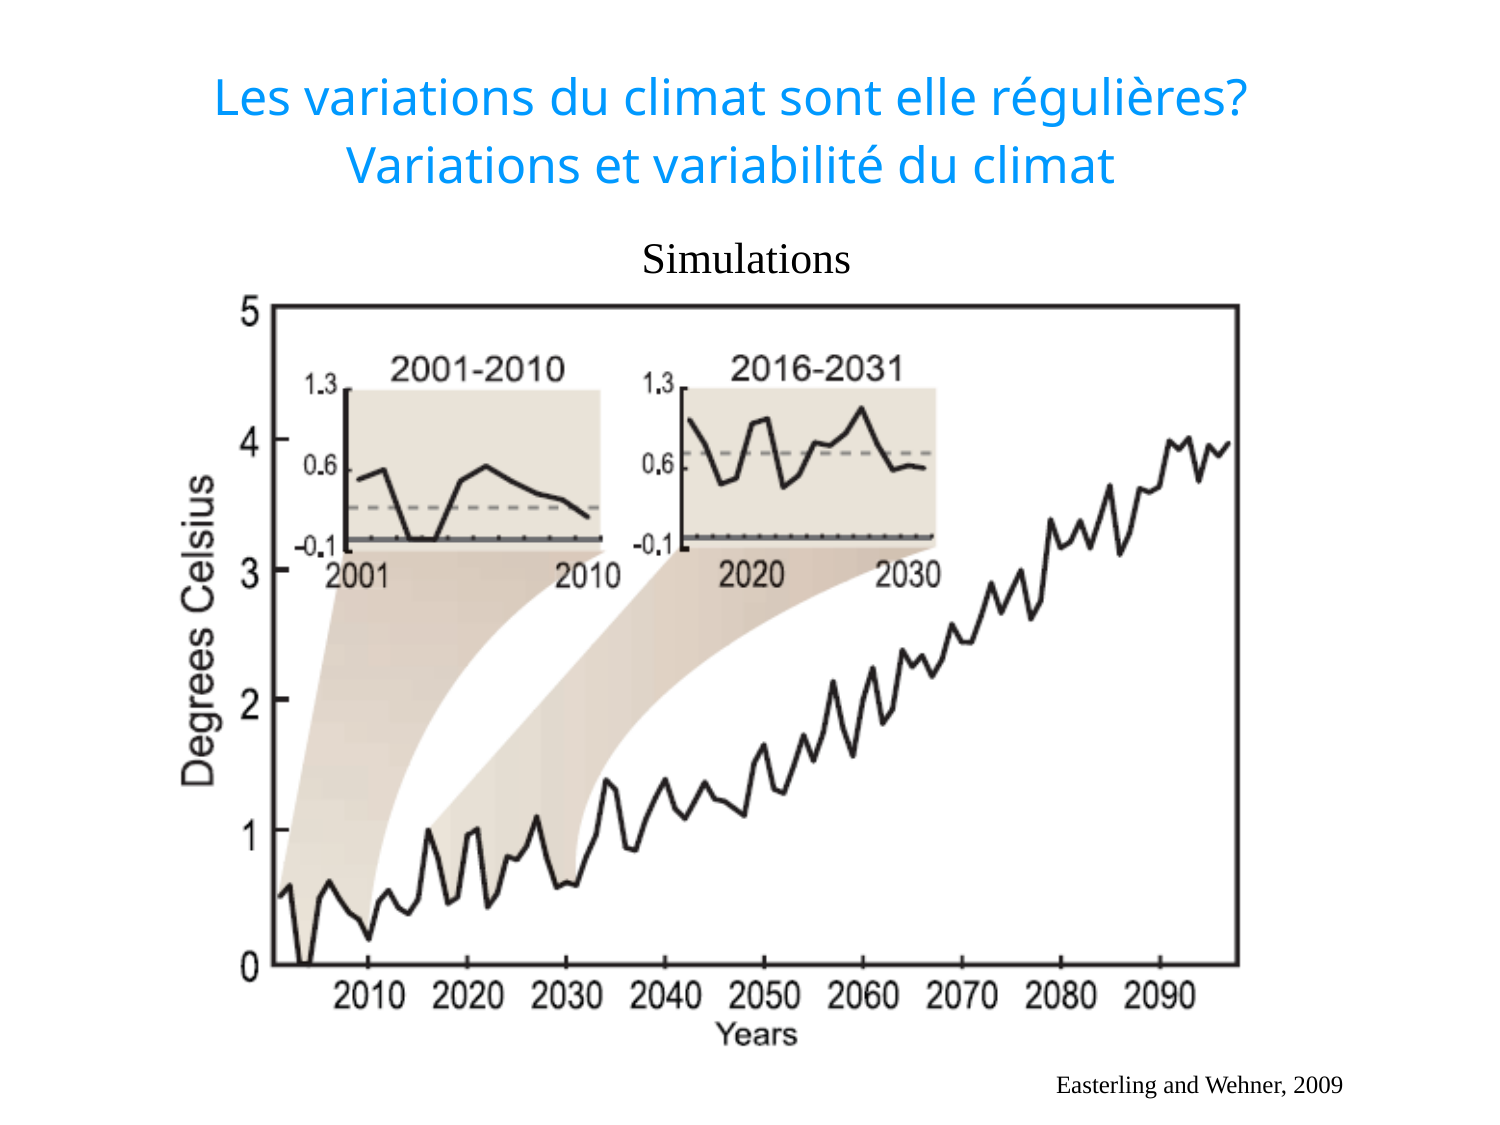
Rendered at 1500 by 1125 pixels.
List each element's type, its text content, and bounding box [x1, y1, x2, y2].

text_box Easterling and Wehner, 2009 [1043, 1065, 1470, 1106]
text_box Les variations du climat sont elle régulières? Variations et variabilité du climat [73, 54, 1389, 207]
picture [147, 248, 1275, 1080]
text_box Simulations [261, 227, 1232, 290]
